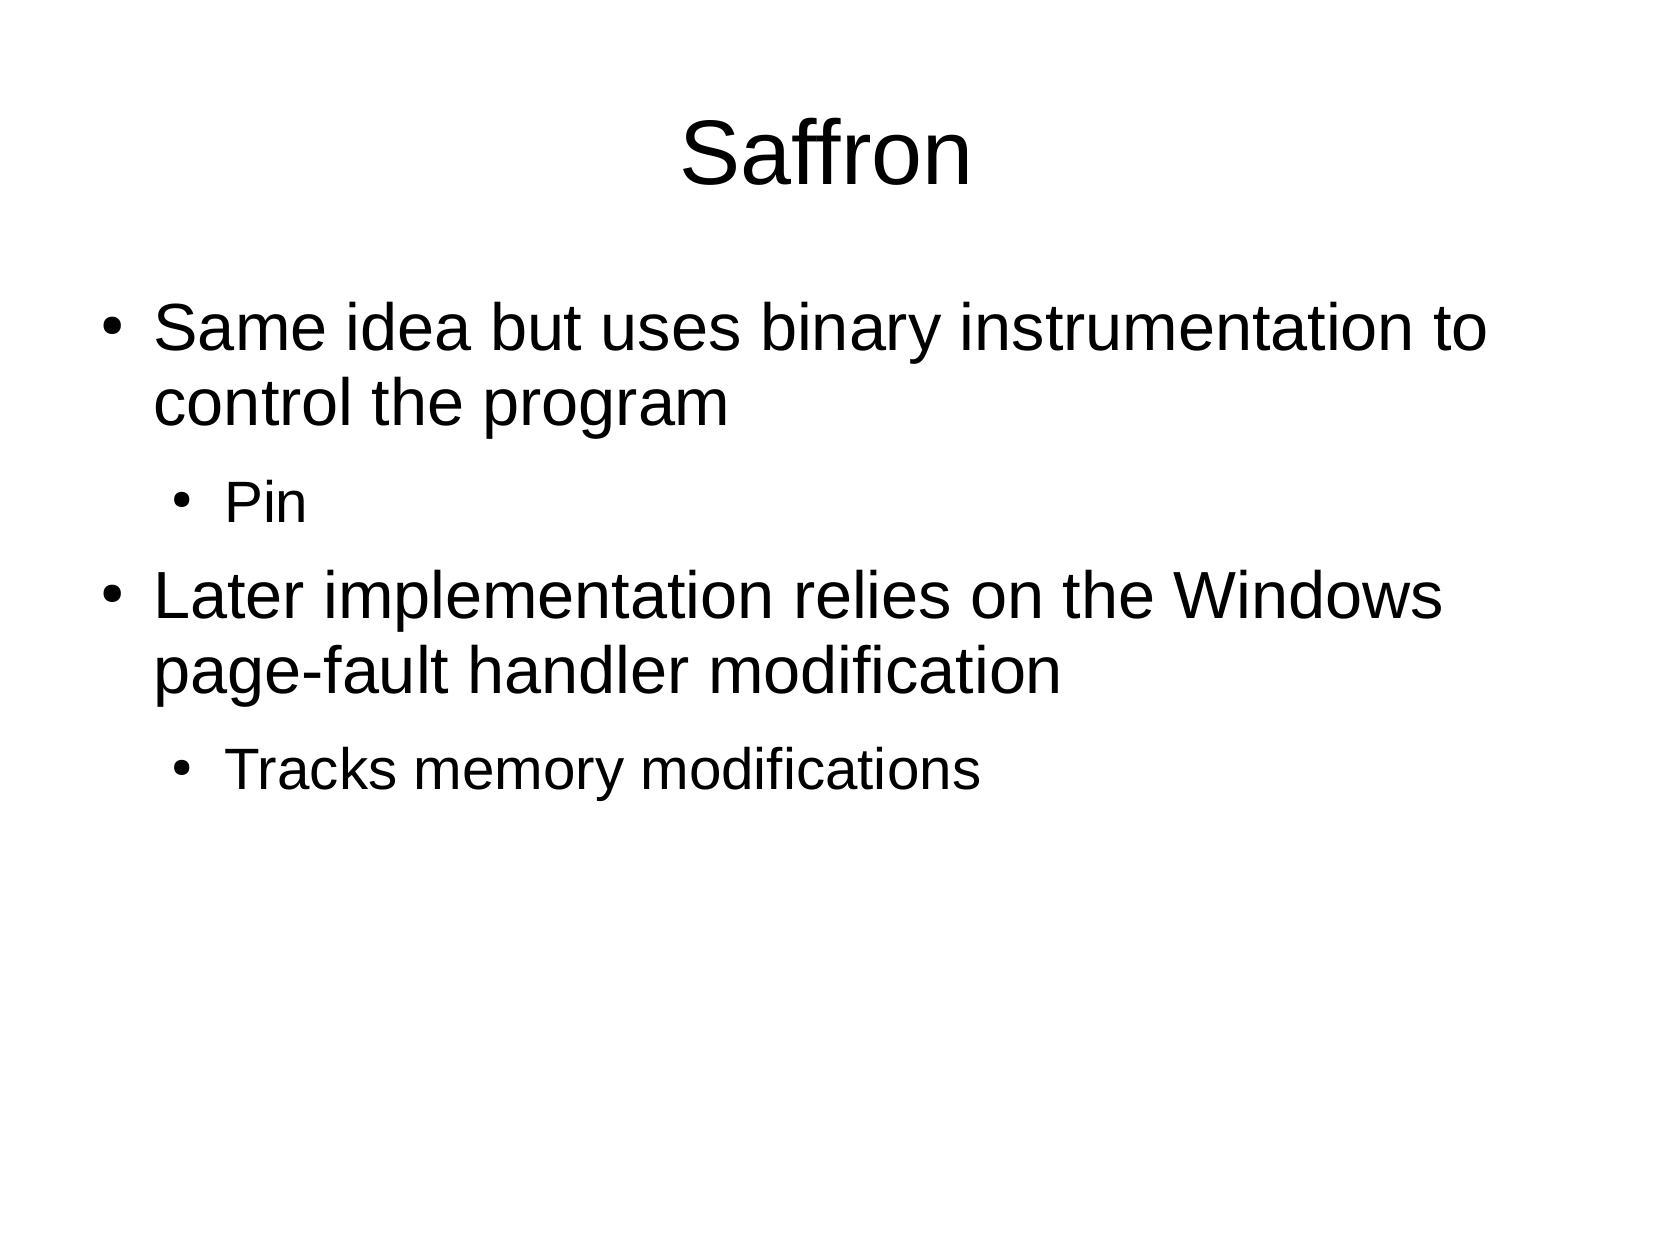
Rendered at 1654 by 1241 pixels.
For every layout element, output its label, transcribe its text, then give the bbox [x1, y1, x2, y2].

list Same idea but uses binary instrumentation to control the program Pin Later implementation relies on the Windows page-fault handler modification Tracks memory modifications [82, 290, 1571, 1109]
title Saffron [82, 49, 1571, 257]
